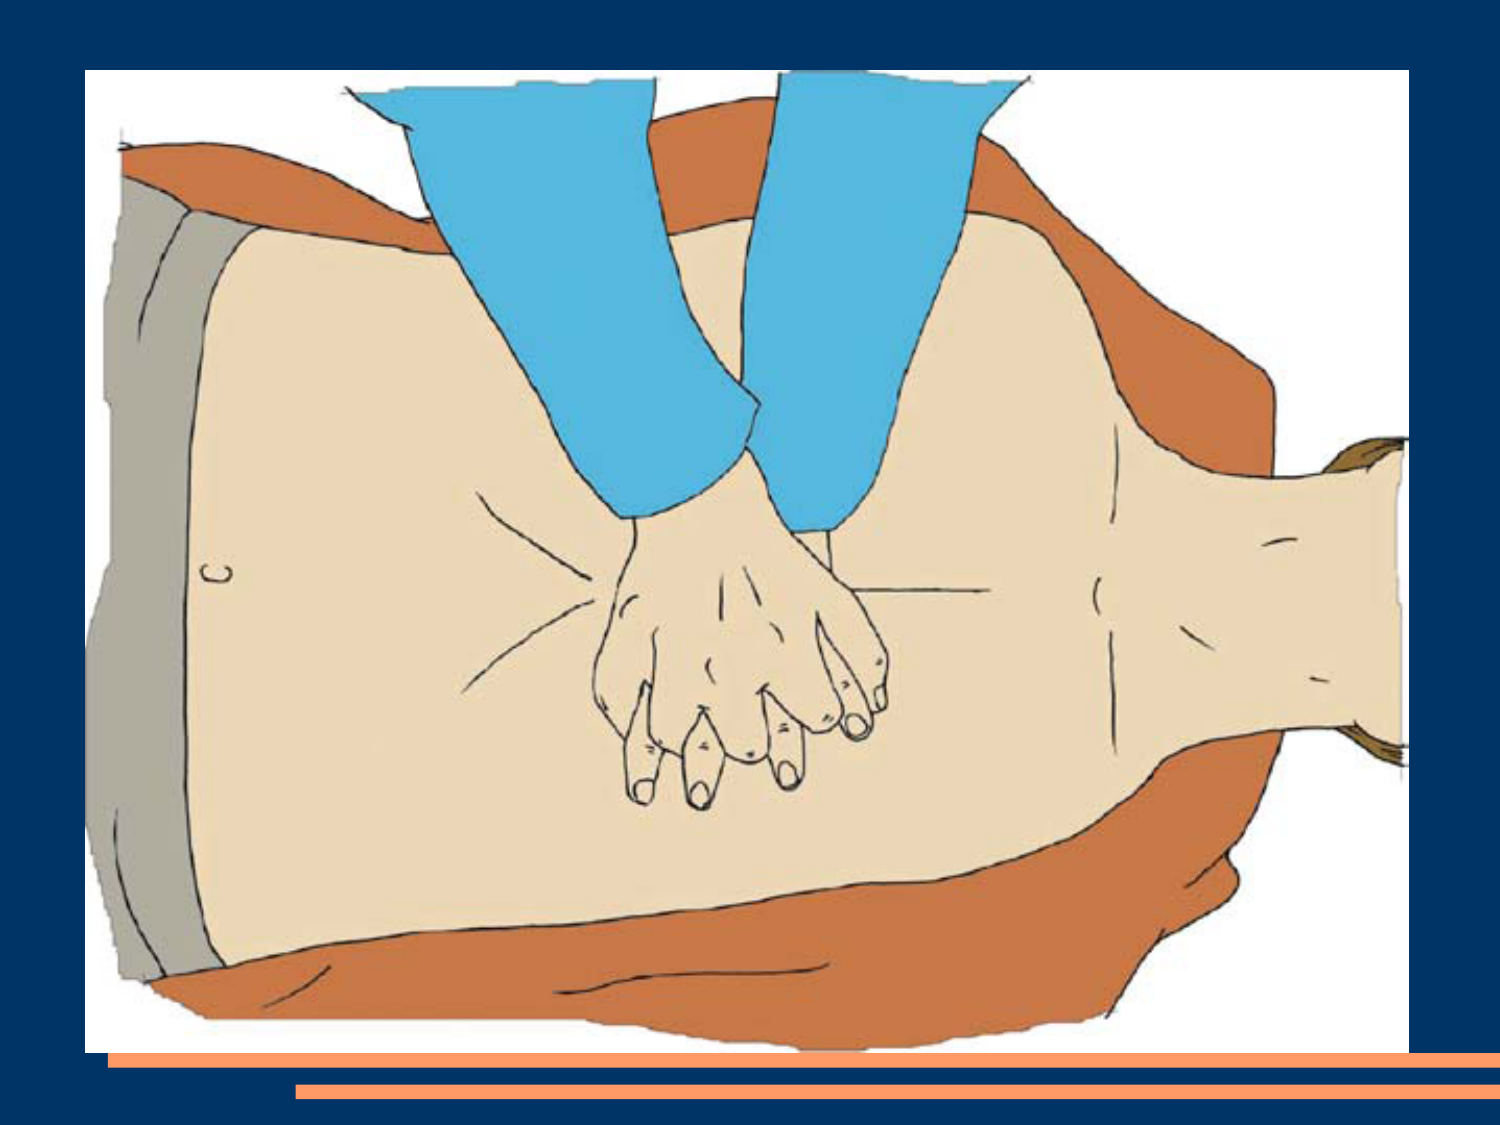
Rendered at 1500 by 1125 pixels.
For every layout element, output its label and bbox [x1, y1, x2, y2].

picture [85, 70, 1409, 1053]
